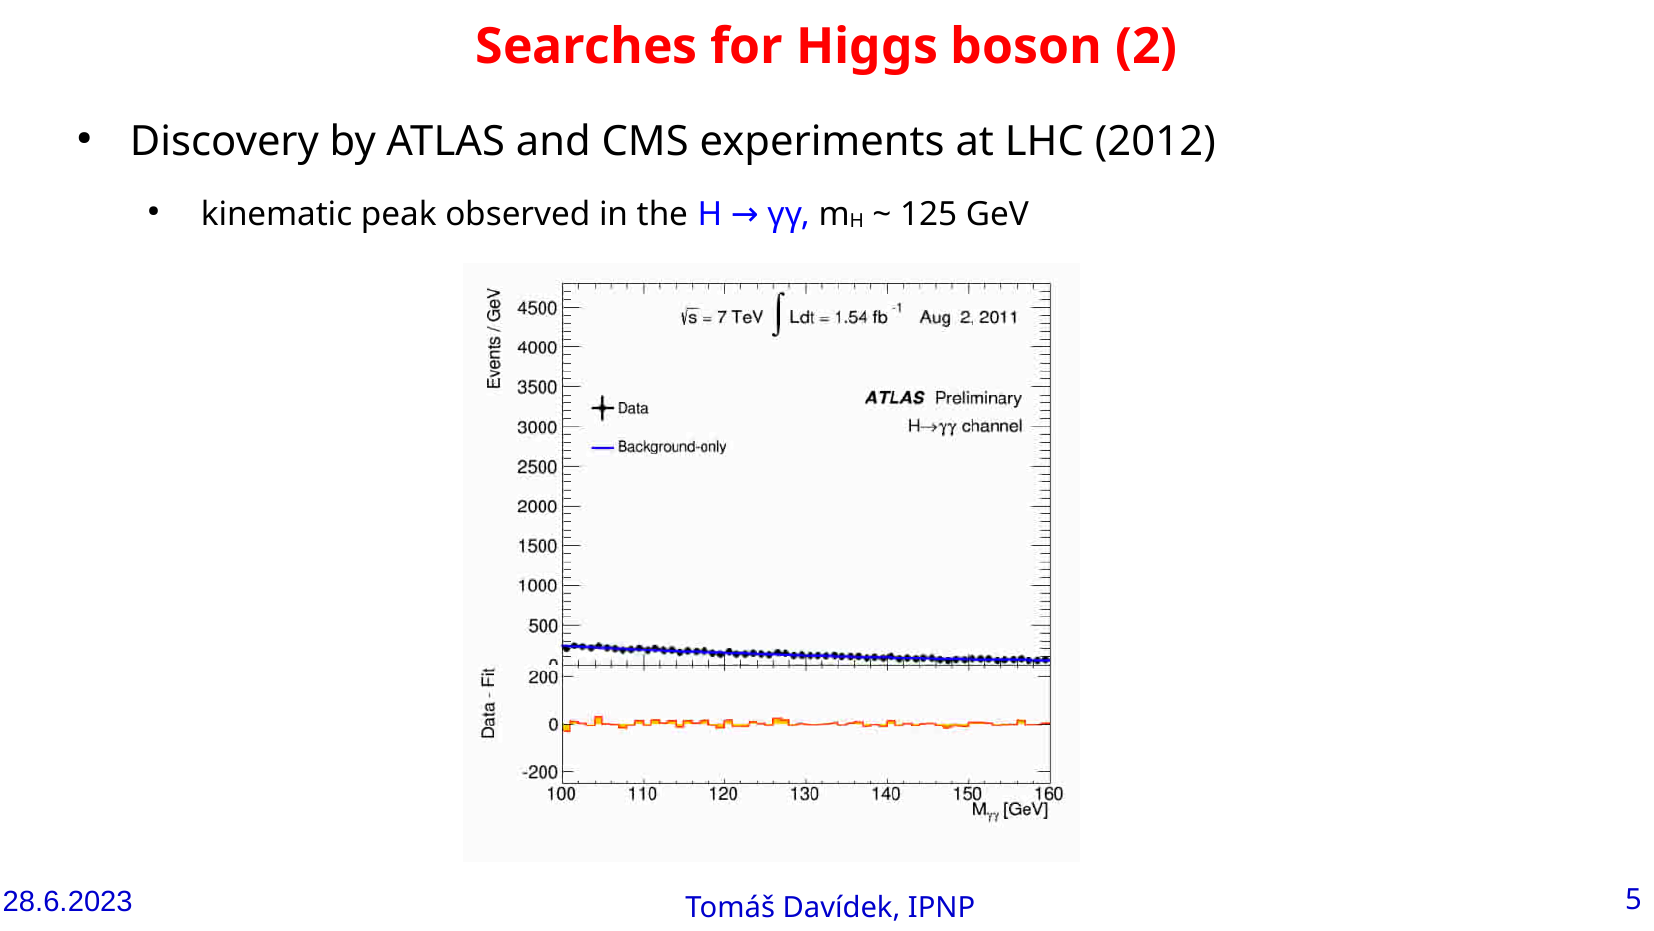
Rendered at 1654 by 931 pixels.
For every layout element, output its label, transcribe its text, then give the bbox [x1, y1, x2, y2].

title Searches for Higgs boson (2) [82, 0, 1571, 89]
list Discovery by ATLAS and CMS experiments at LHC (2012) kinematic peak observed in the H → γγ, mH ~ 125 GeV [59, 110, 1625, 651]
text_box [462, 262, 1081, 863]
